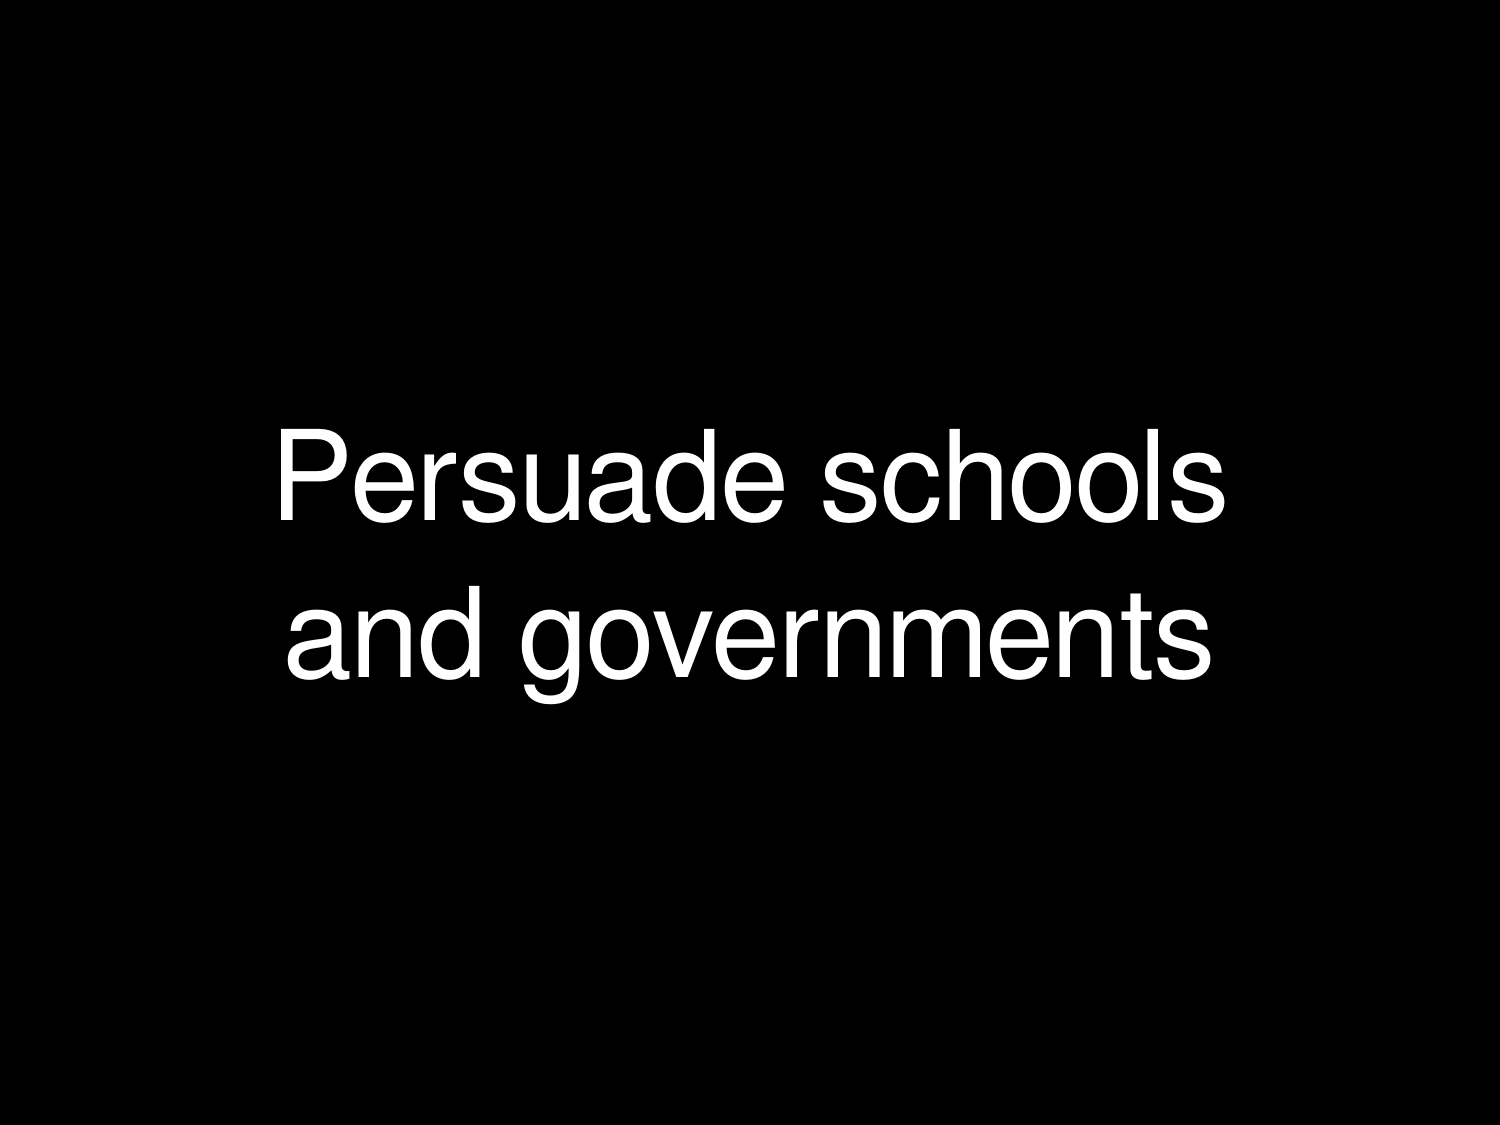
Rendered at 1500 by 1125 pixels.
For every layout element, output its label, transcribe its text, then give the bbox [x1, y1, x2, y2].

text_box Persuade schools and governments [35, 233, 1465, 892]
